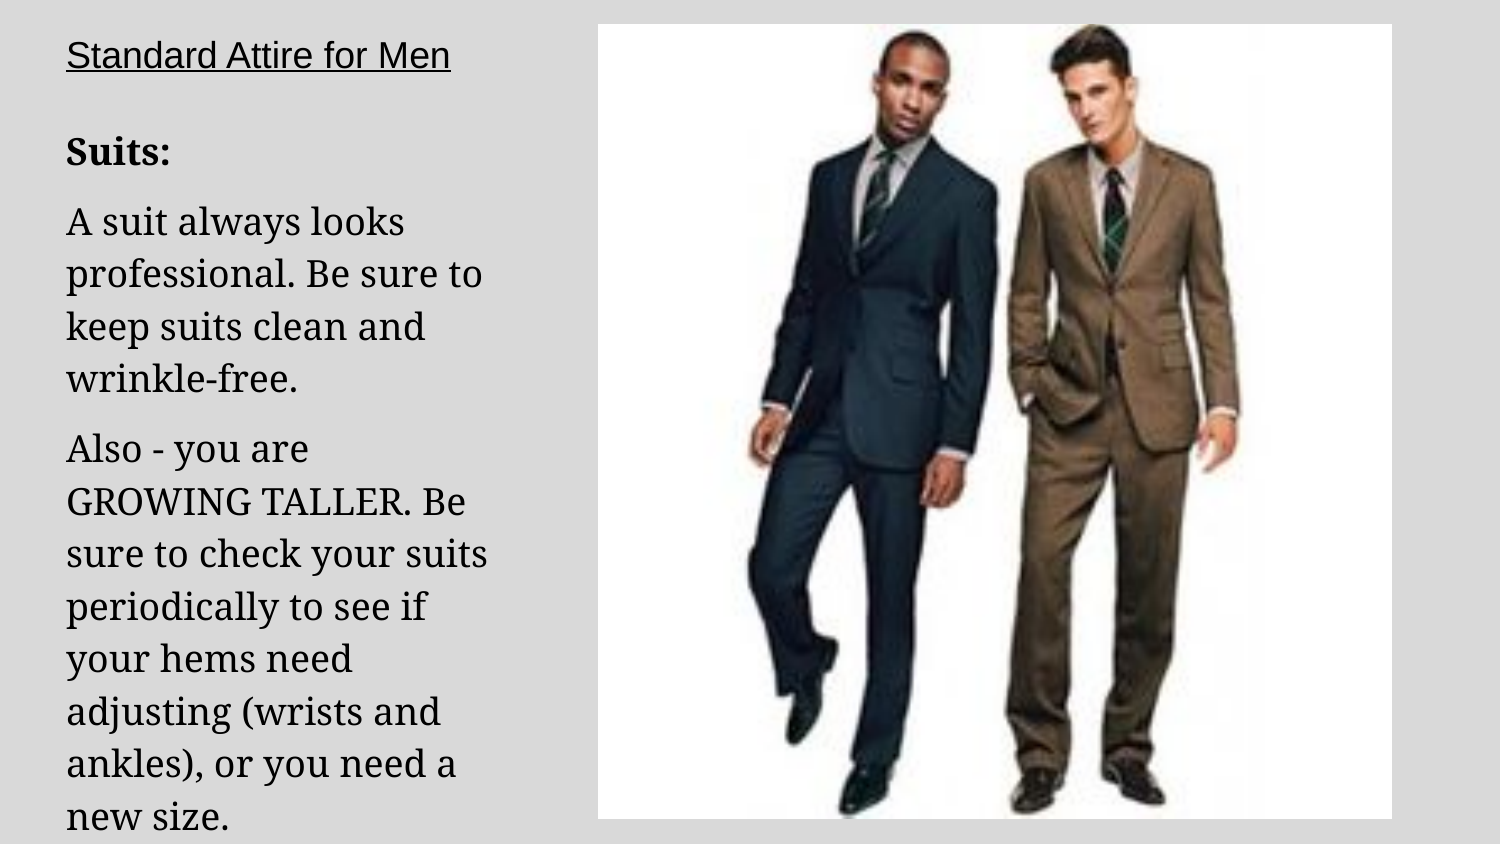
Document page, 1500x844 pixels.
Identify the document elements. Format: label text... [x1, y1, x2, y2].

text_box Standard Attire for Men Suits: A suit always looks professional. Be sure to keep suits clean and wrinkle-free. Also - you are GROWING TALLER. Be sure to check your suits periodically to see if your hems need adjusting (wrists and ankles), or you need a new size. [51, 15, 516, 797]
picture [598, 24, 1392, 819]
